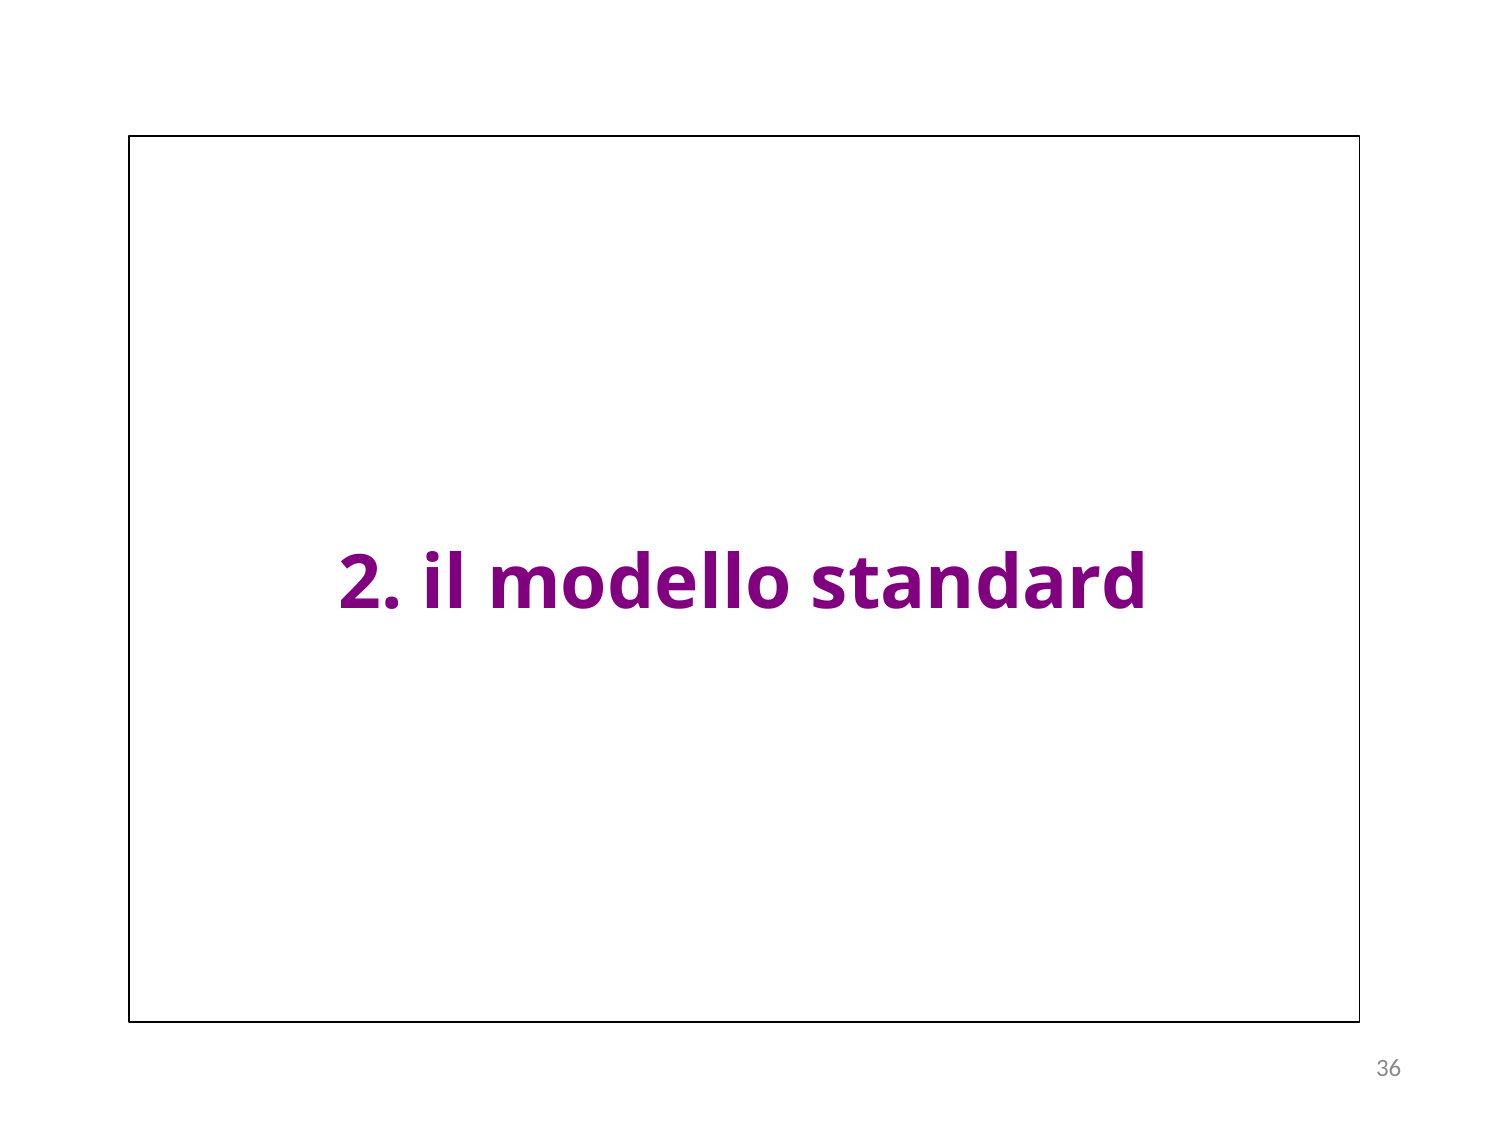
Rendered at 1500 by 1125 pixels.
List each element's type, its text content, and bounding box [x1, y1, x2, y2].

text_box 2. il modello standard [128, 135, 1360, 1022]
text_box <numero> [1074, 1042, 1417, 1095]
